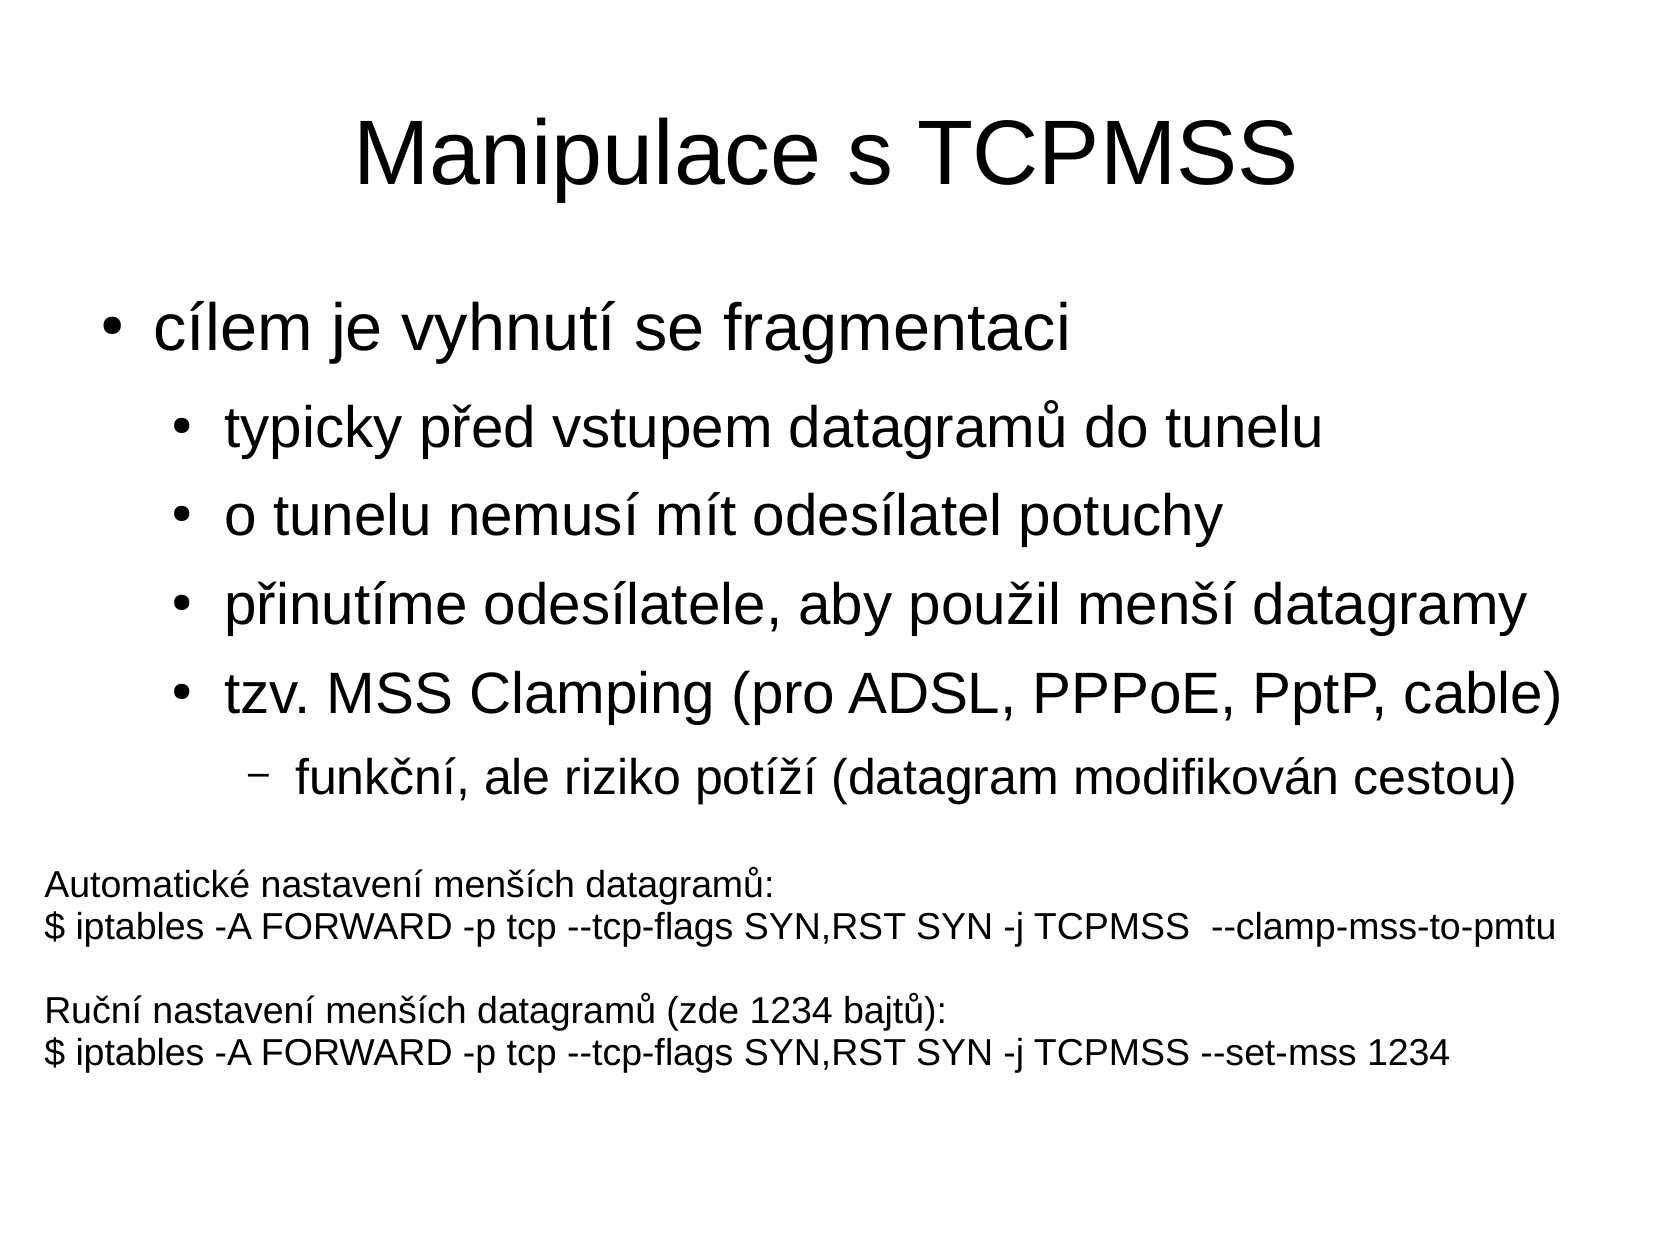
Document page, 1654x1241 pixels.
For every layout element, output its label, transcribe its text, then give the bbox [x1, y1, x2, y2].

title Manipulace s TCPMSS [82, 49, 1571, 257]
list cílem je vyhnutí se fragmentaci typicky před vstupem datagramů do tunelu o tunelu nemusí mít odesílatel potuchy přinutíme odesílatele, aby použil menší datagramy tzv. MSS Clamping (pro ADSL, PPPoE, PptP, cable) funkční, ale riziko potíží (datagram modifikován cestou) [82, 290, 1571, 856]
text_box Automatické nastavení menších datagramů: $ iptables -A FORWARD -p tcp --tcp-flags SYN,RST SYN -j TCPMSS --clamp-mss-to-pmtu Ruční nastavení menších datagramů (zde 1234 bajtů): $ iptables -A FORWARD -p tcp --tcp-flags SYN,RST SYN -j TCPMSS --set-mss 1234 [29, 856, 1625, 1082]
